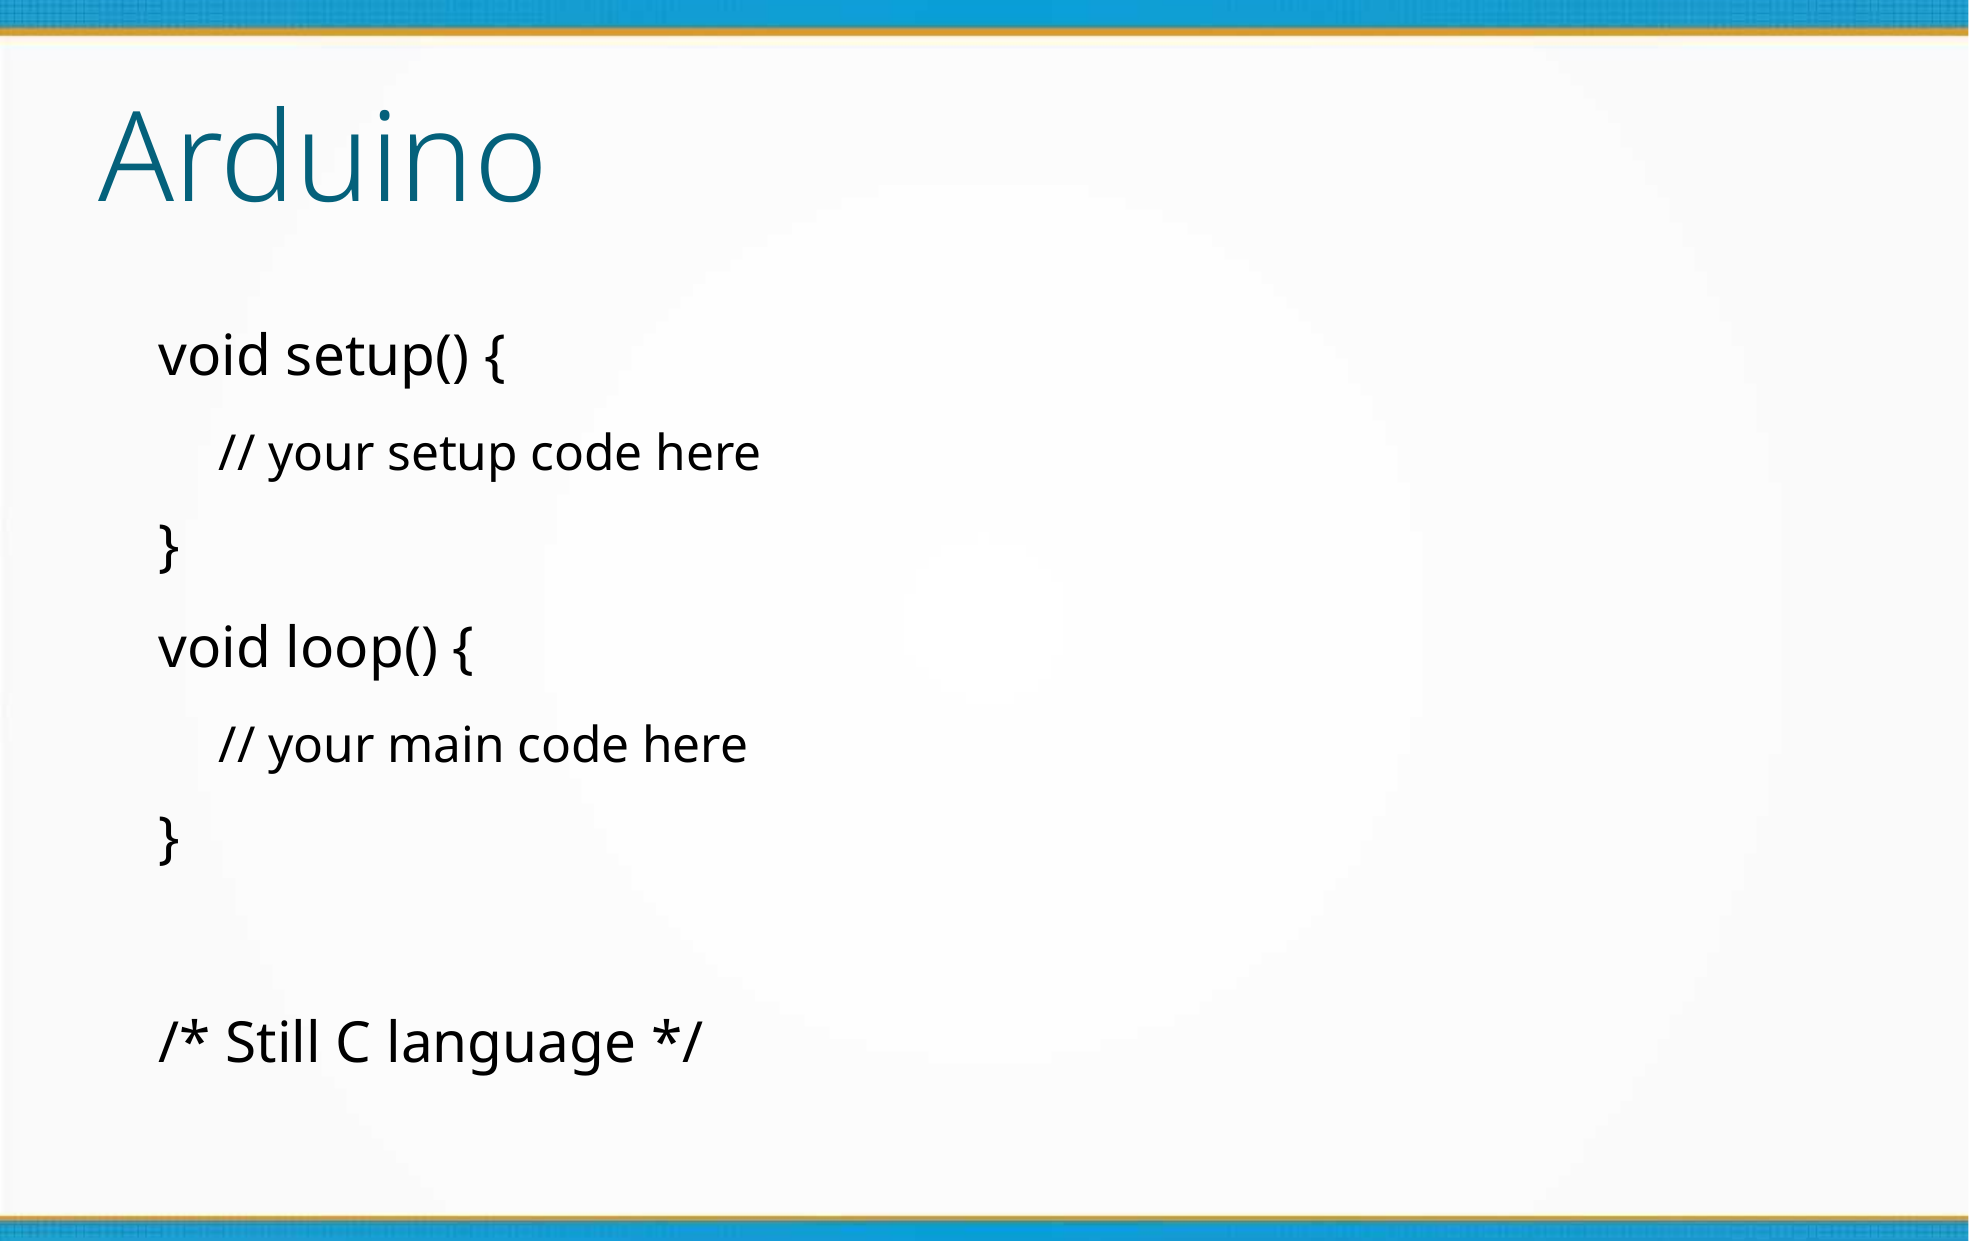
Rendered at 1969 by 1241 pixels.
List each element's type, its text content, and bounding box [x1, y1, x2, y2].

title Arduino [98, 49, 1870, 257]
list void setup() { // your setup code here } void loop() { // your main code here } /* Still C language */ [98, 315, 1861, 1081]
picture [0, 0, 1969, 1241]
